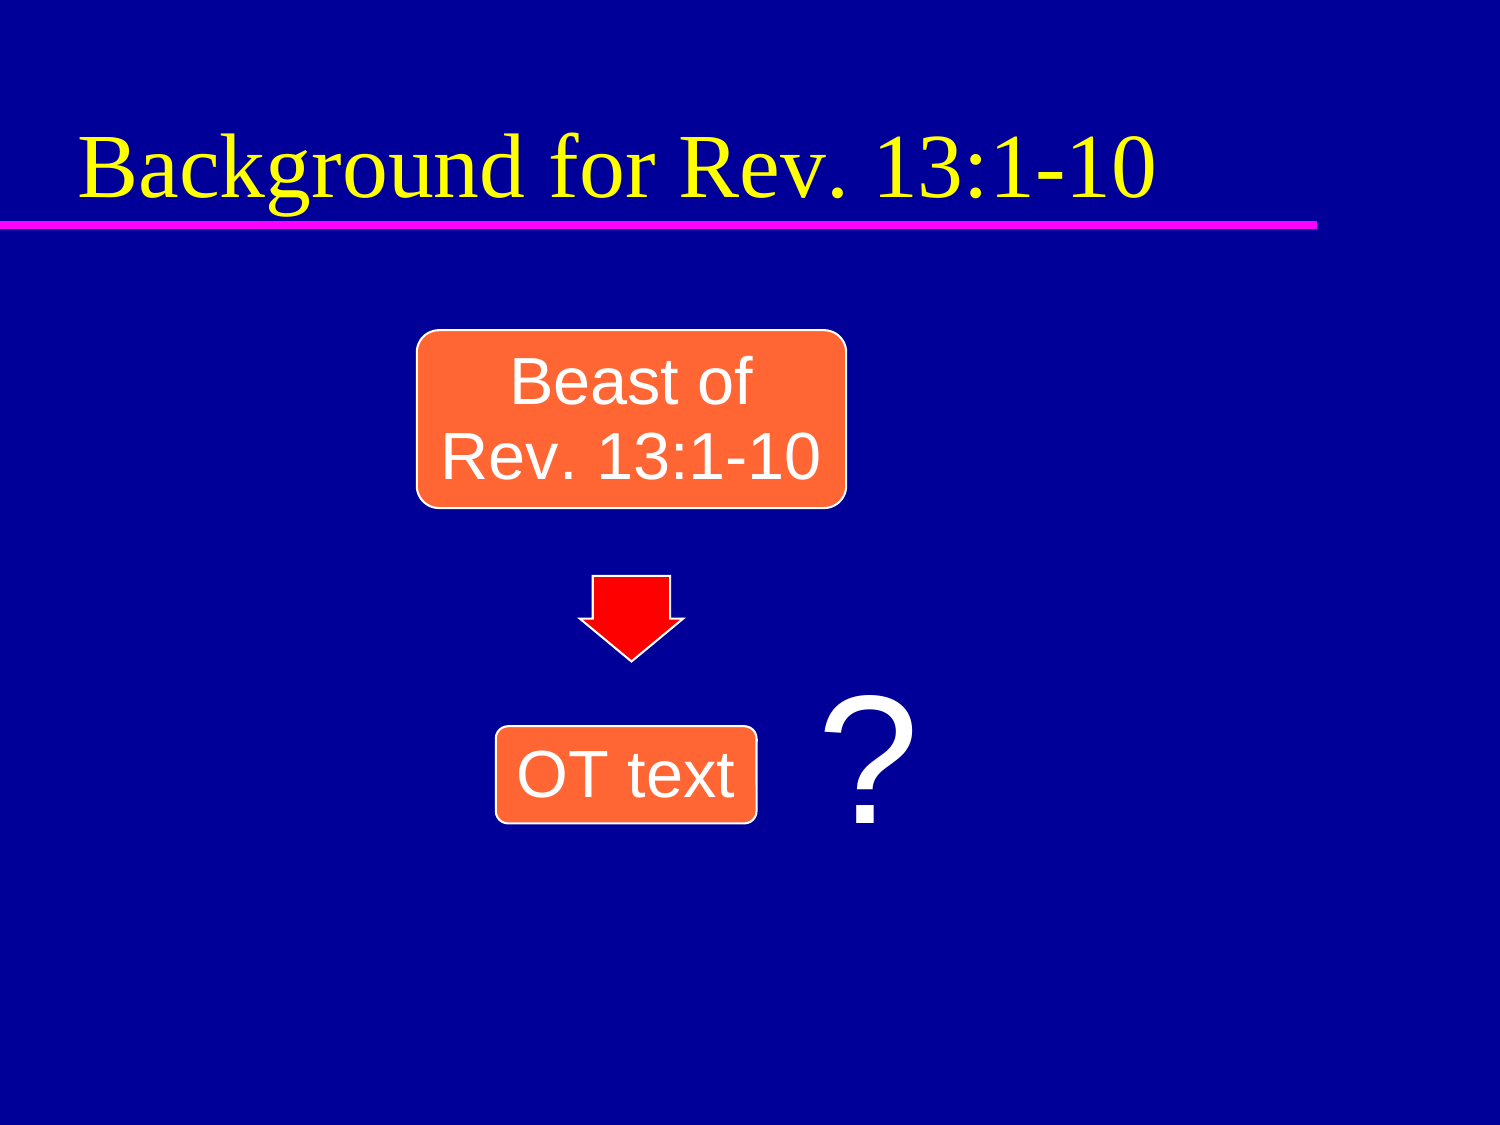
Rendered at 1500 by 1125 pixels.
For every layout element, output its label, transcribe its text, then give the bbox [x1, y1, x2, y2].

title Background for Rev. 13:1-10 [62, 43, 1500, 225]
text_box Beast of Rev. 13:1-10 [416, 330, 847, 509]
text_box [579, 575, 684, 662]
text_box OT text [495, 726, 757, 824]
text_box ? [802, 650, 1119, 870]
